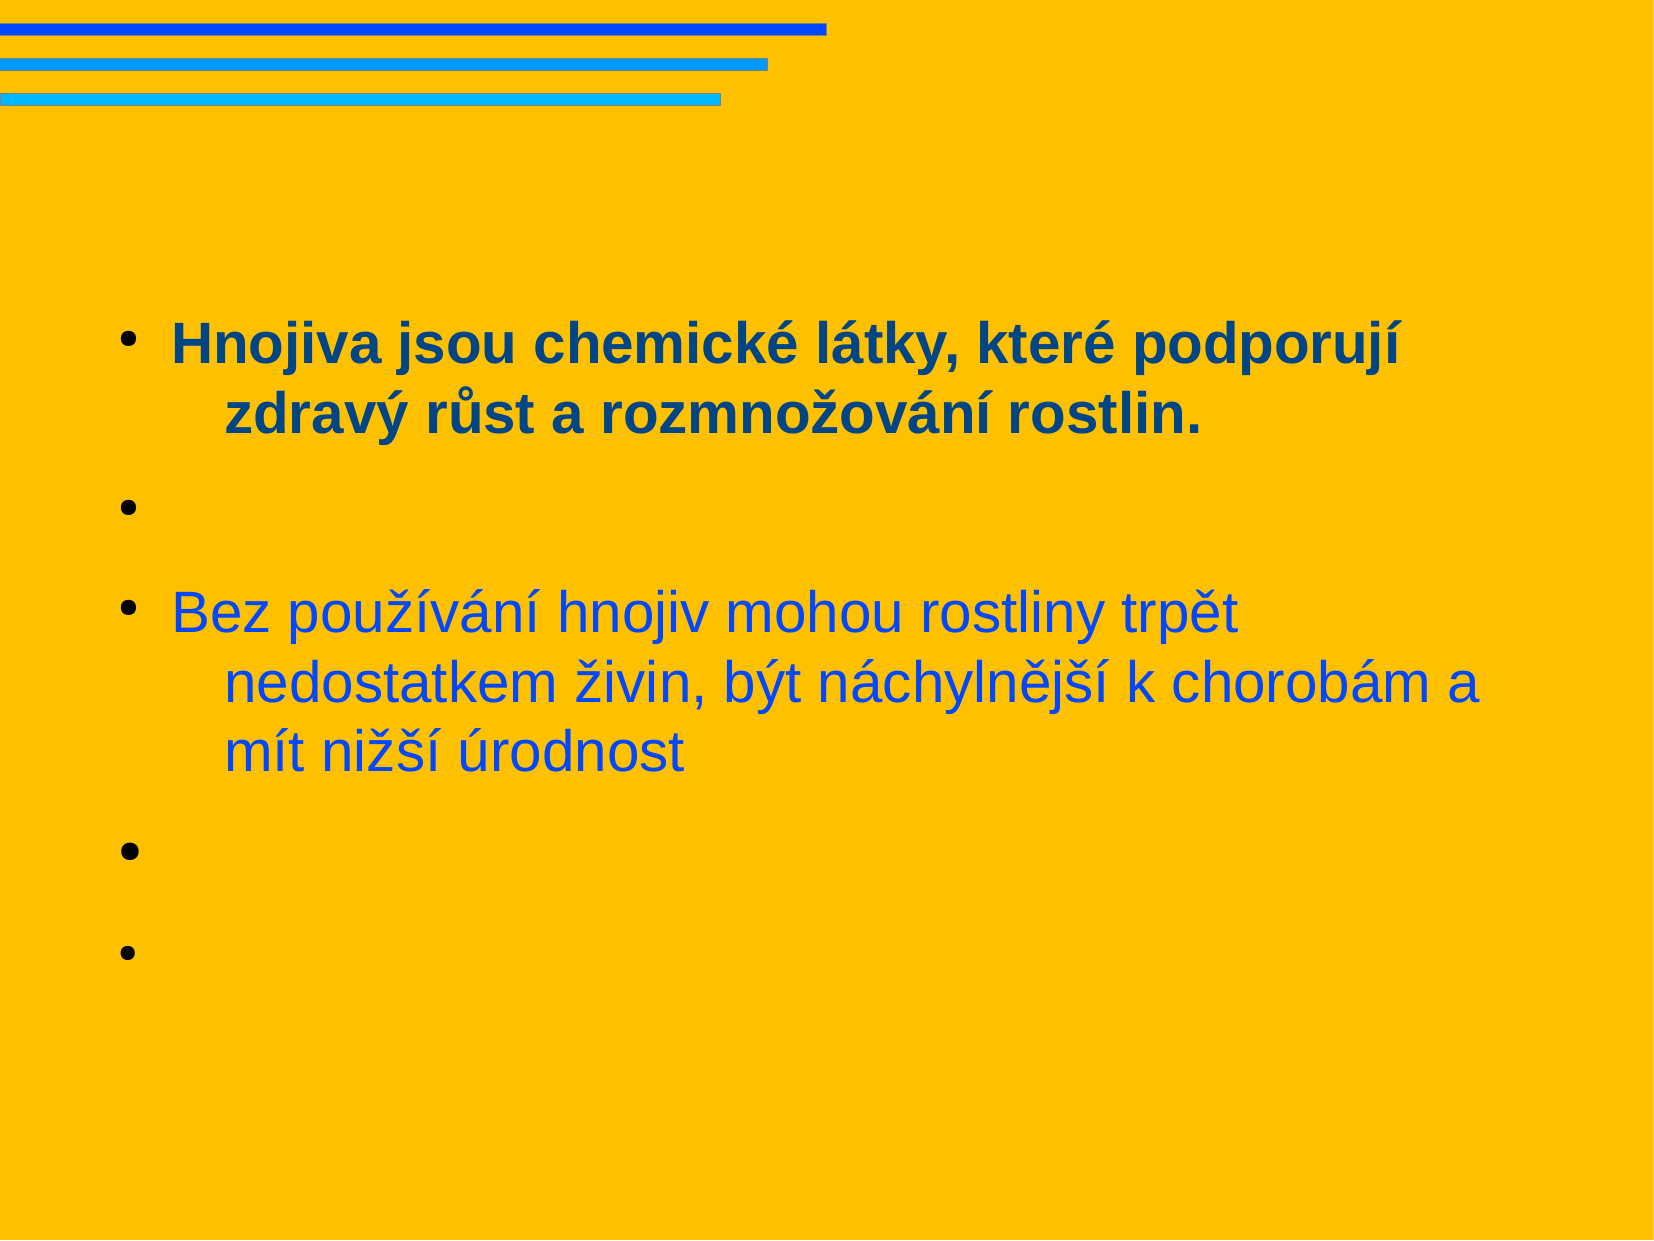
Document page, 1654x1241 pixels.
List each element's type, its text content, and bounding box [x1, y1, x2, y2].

text_box [0, 24, 827, 35]
list Hnojiva jsou chemické látky, které podporují zdravý růst a rozmnožování rostlin. Bez používání hnojiv mohou rostliny trpět nedostatkem živin, být náchylnější k chorobám a mít nižší úrodnost [82, 210, 1571, 1030]
text_box [0, 59, 768, 71]
text_box [0, 94, 720, 106]
